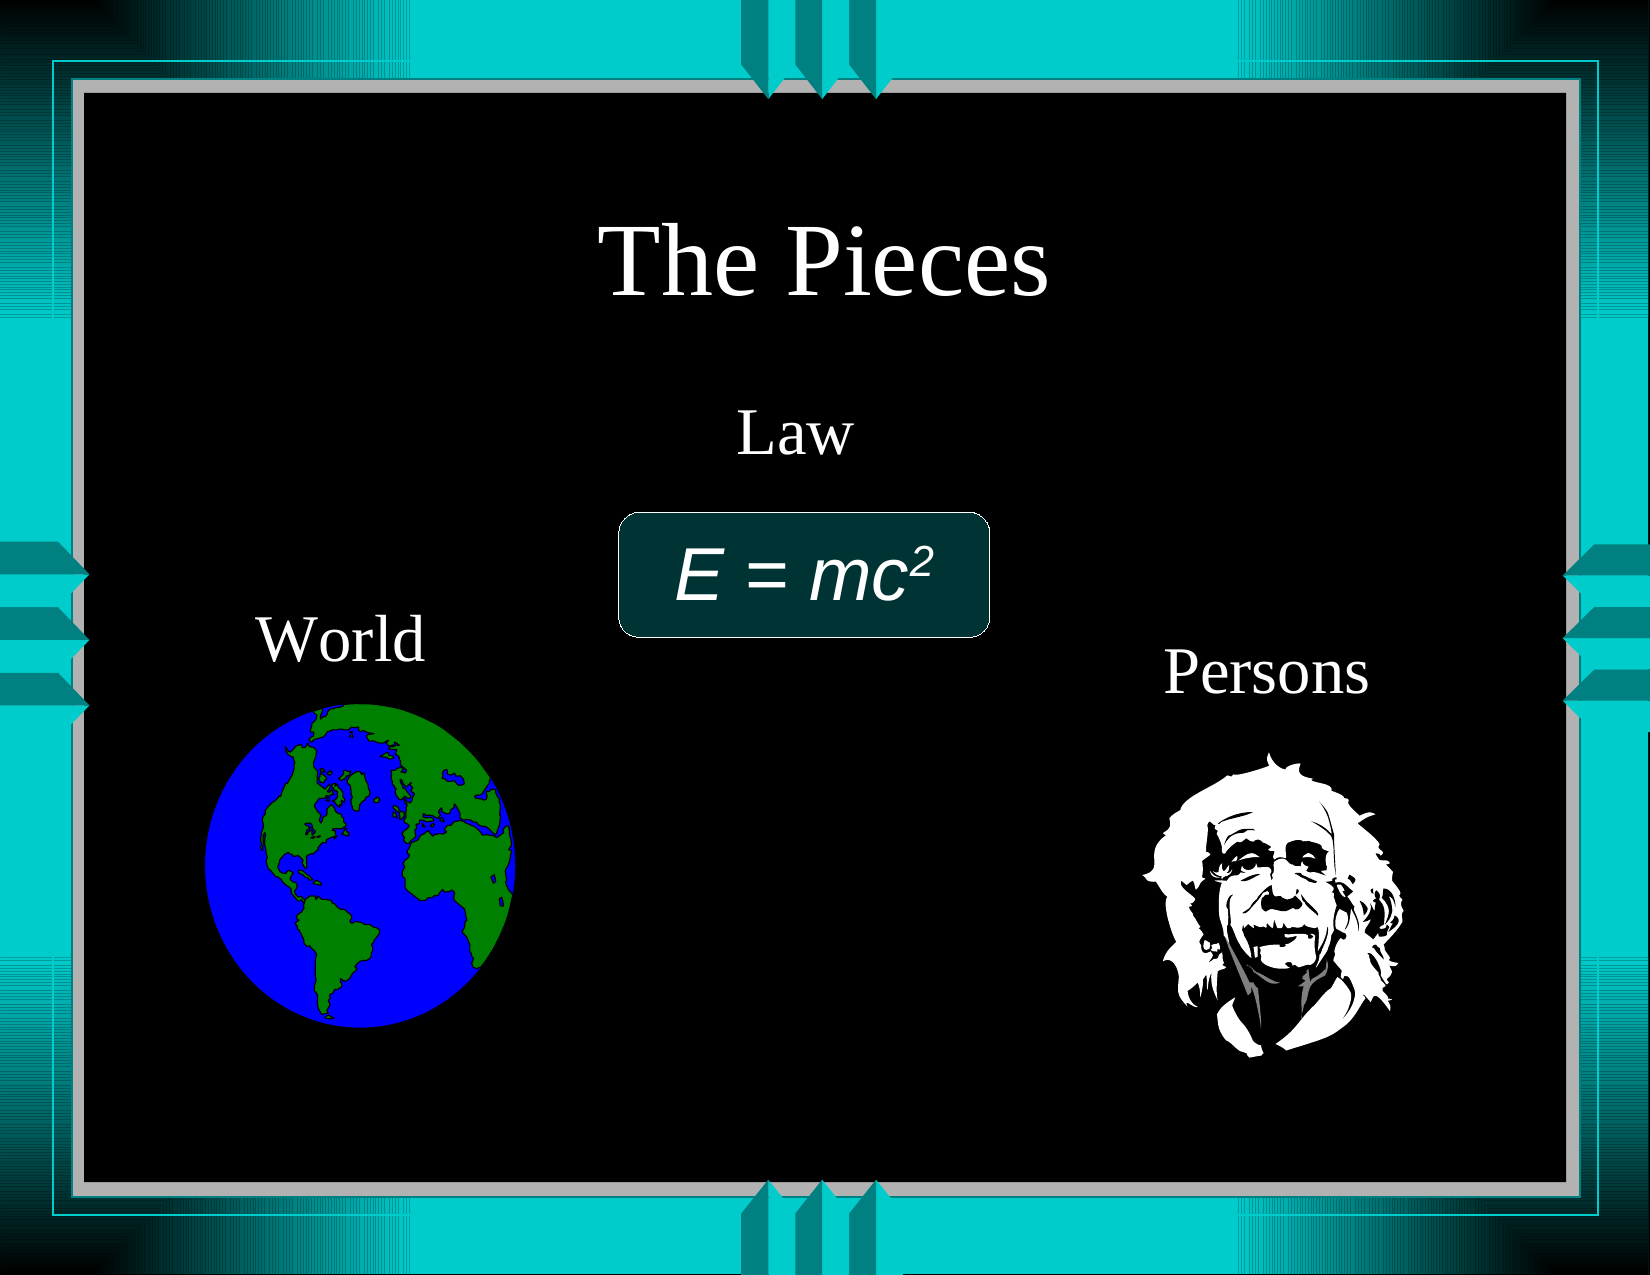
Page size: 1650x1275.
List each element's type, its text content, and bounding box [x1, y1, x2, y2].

text_box World [240, 594, 530, 717]
title The Pieces [123, 113, 1527, 326]
chart [1137, 748, 1406, 1068]
text_box Law [721, 387, 1011, 510]
chart [203, 702, 517, 1030]
text_box Persons [1148, 626, 1438, 749]
text_box E = mc2 [618, 512, 990, 638]
